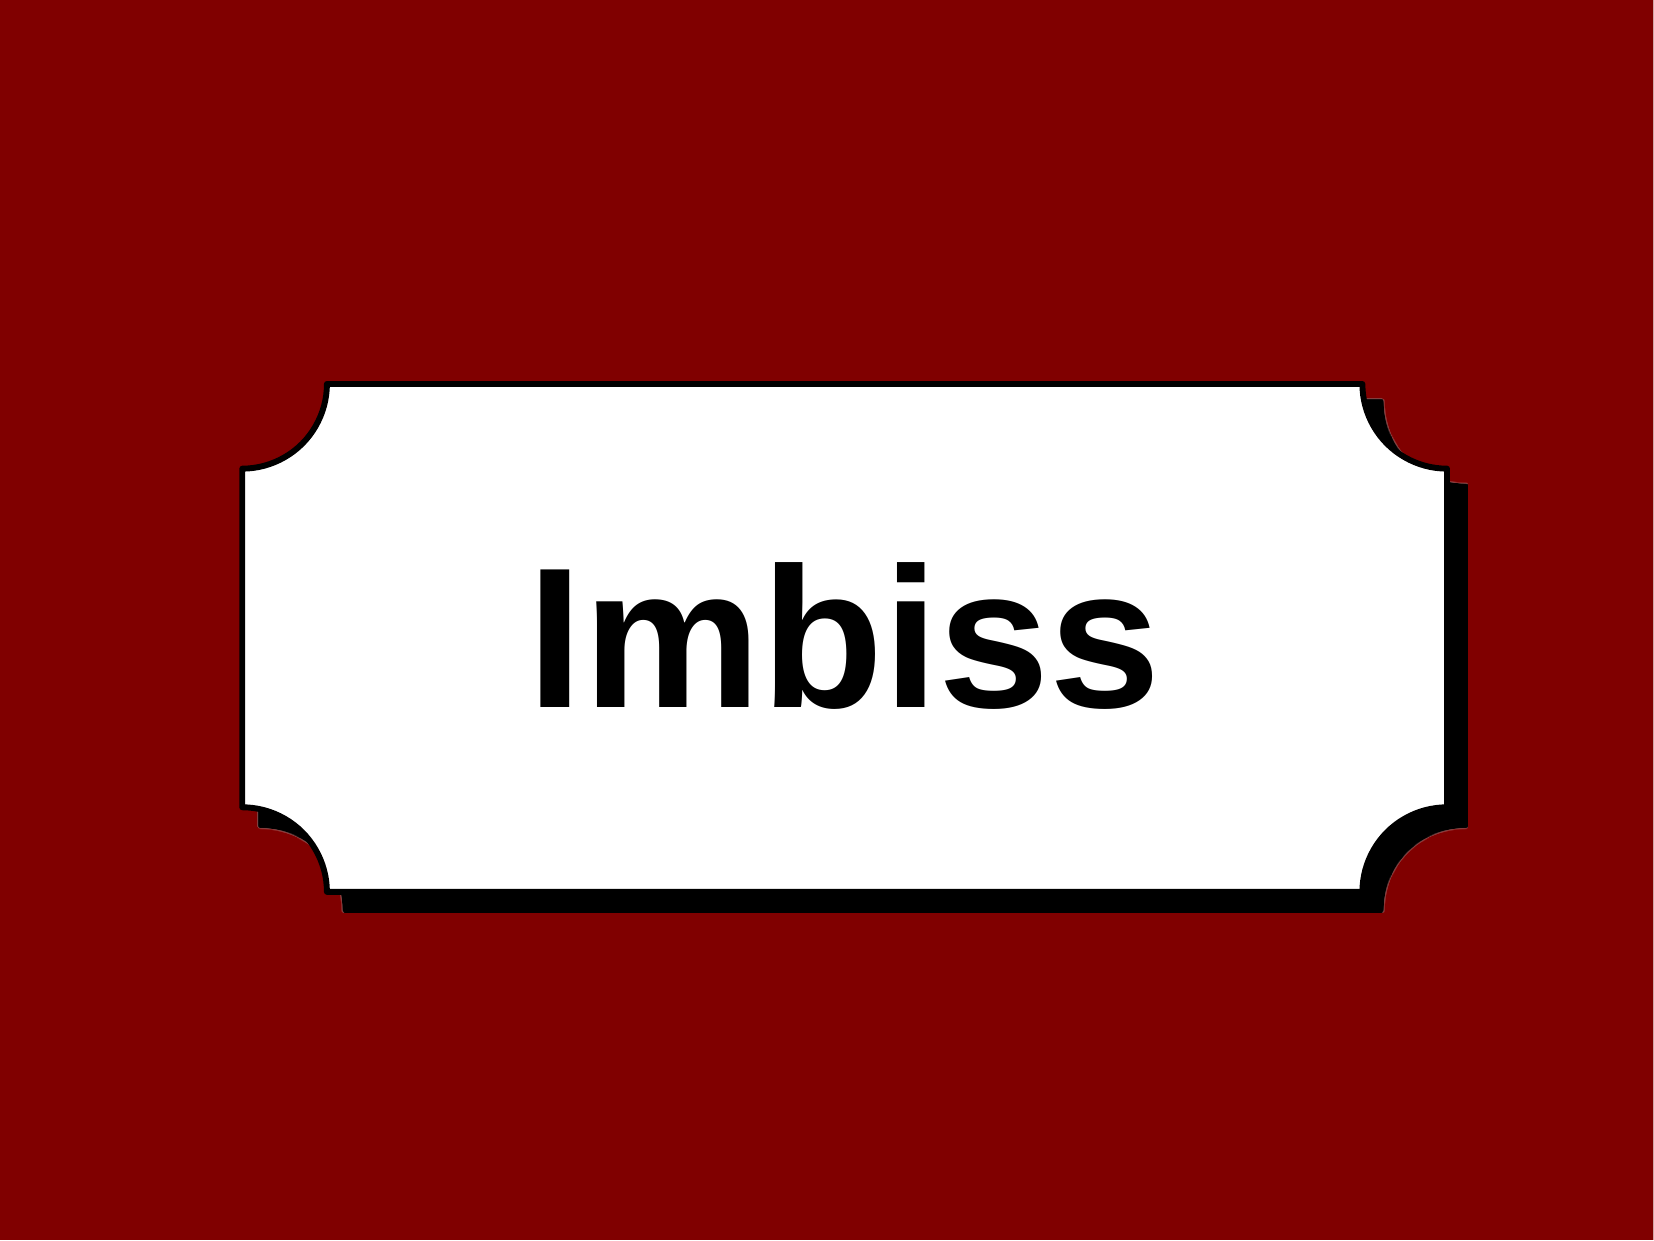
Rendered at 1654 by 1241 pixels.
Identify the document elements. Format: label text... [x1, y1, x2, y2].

text_box Imbiss [242, 383, 1448, 892]
